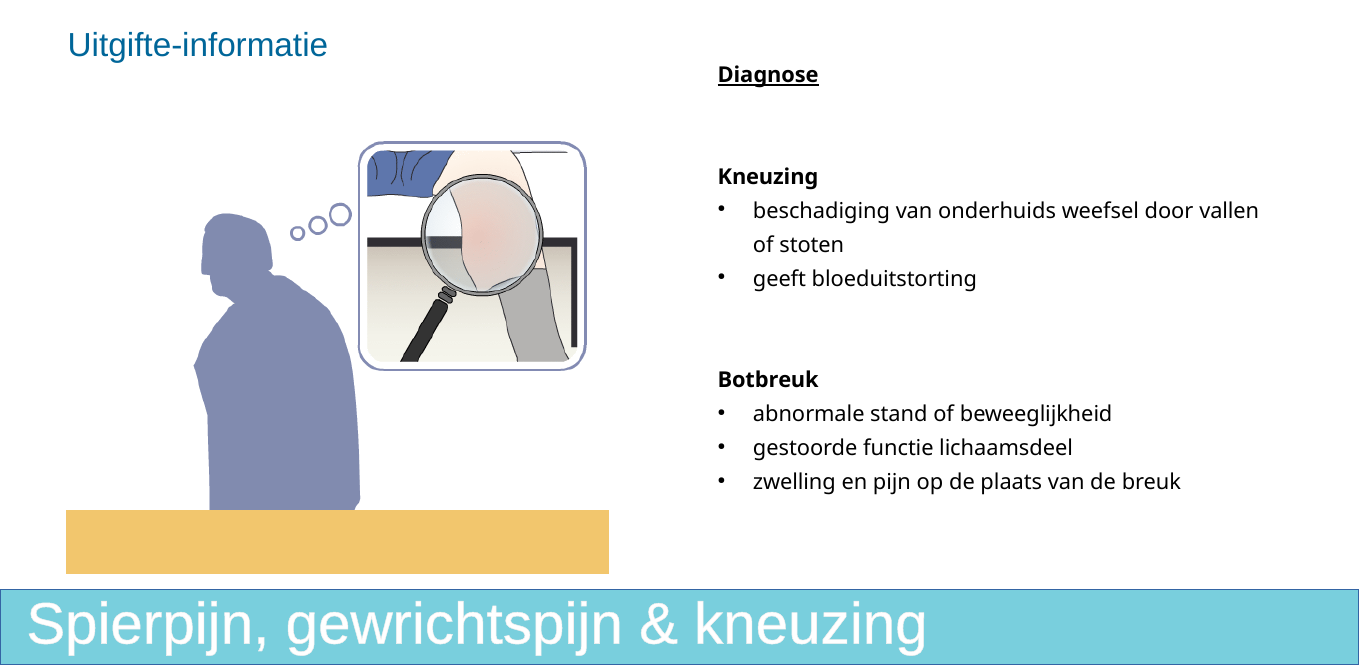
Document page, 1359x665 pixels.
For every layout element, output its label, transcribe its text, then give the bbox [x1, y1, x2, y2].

text_box [0, 589, 1359, 665]
text_box Diagnose Kneuzing beschadiging van onderhuids weefsel door vallen of stoten geeft bloeduitstorting Botbreuk abnormale stand of beweeglijkheid gestoorde functie lichaamsdeel zwelling en pijn op de plaats van de breuk [702, 100, 1288, 589]
title Spierpijn, gewrichtspijn & kneuzing [26, 590, 1229, 665]
title Uitgifte-informatie [67, 26, 1291, 100]
picture [66, 118, 609, 574]
